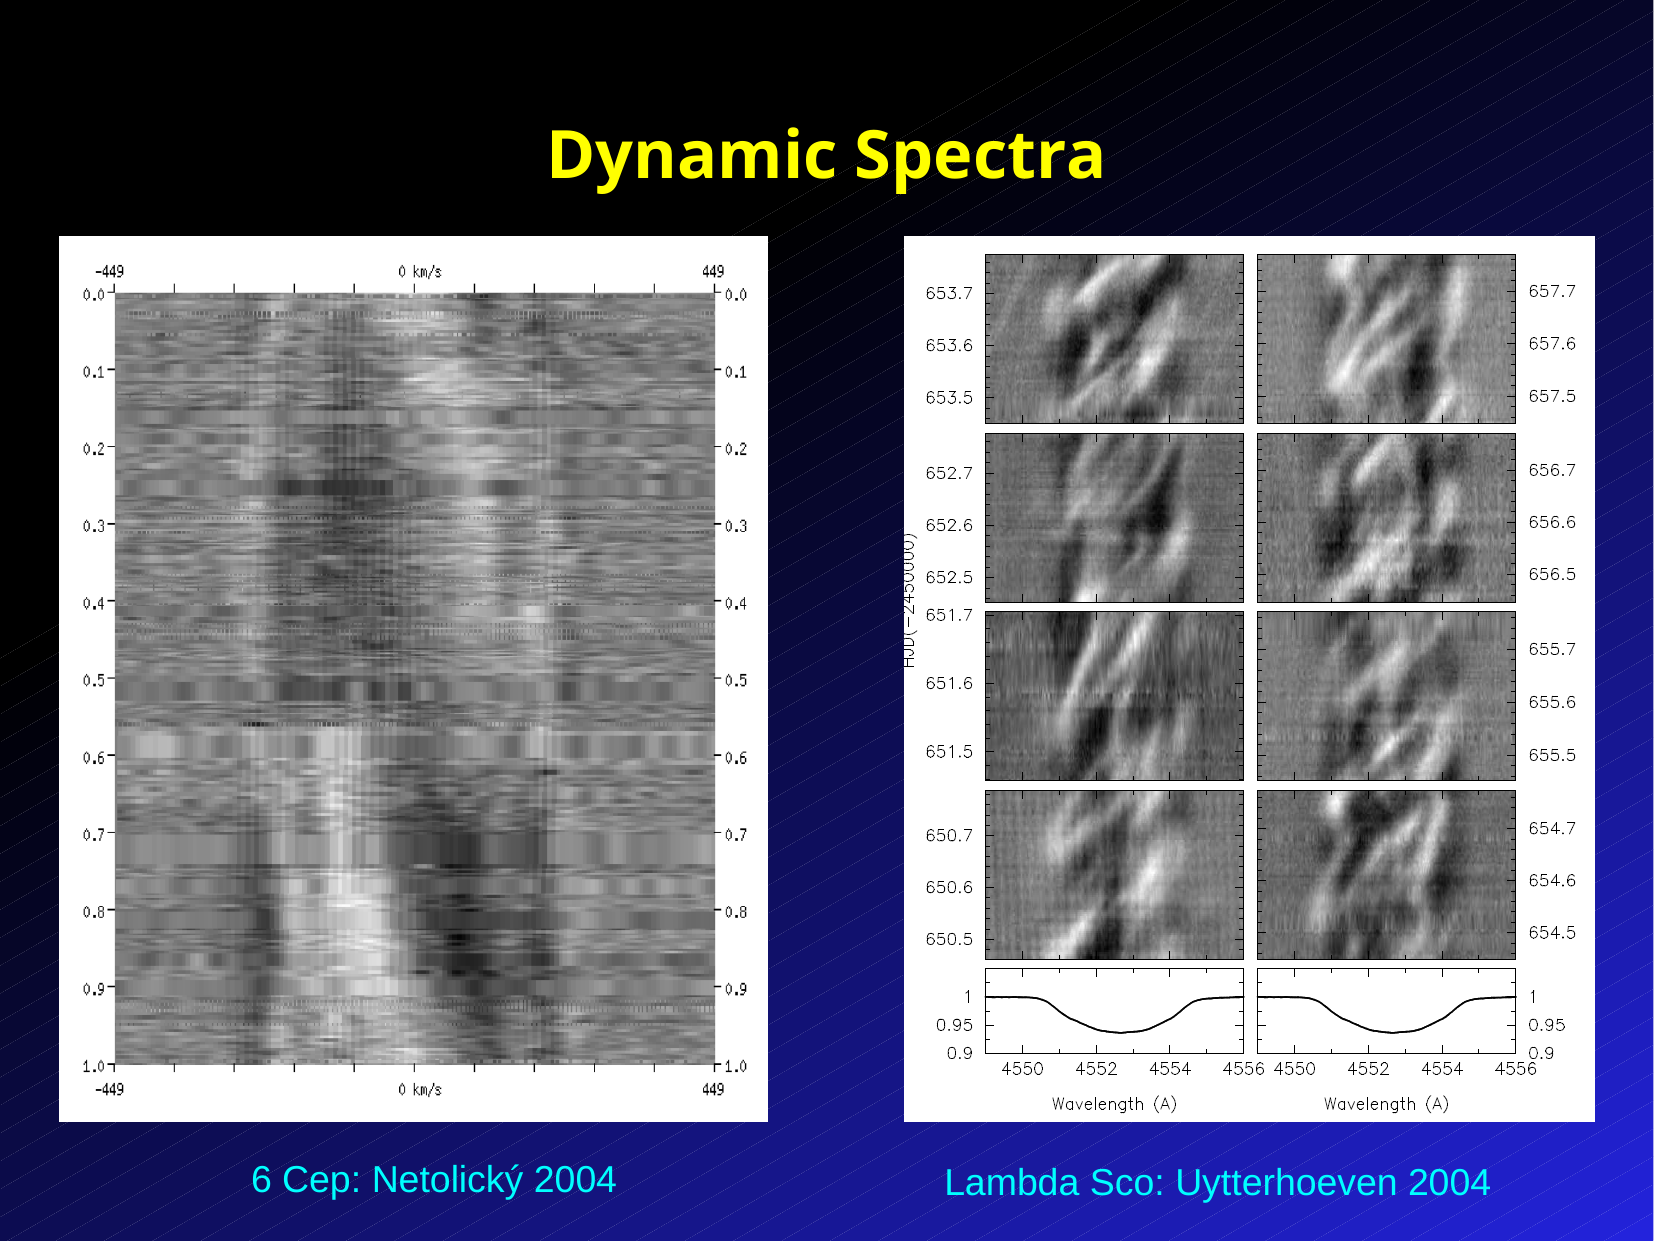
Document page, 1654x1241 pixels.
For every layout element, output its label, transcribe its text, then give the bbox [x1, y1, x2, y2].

text_box Lambda Sco: Uytterhoeven 2004 [929, 1153, 1536, 1211]
title Dynamic Spectra [82, 49, 1571, 257]
picture [904, 236, 1595, 1123]
picture [59, 236, 768, 1123]
text_box 6 Cep: Netolický 2004 [236, 1151, 680, 1211]
